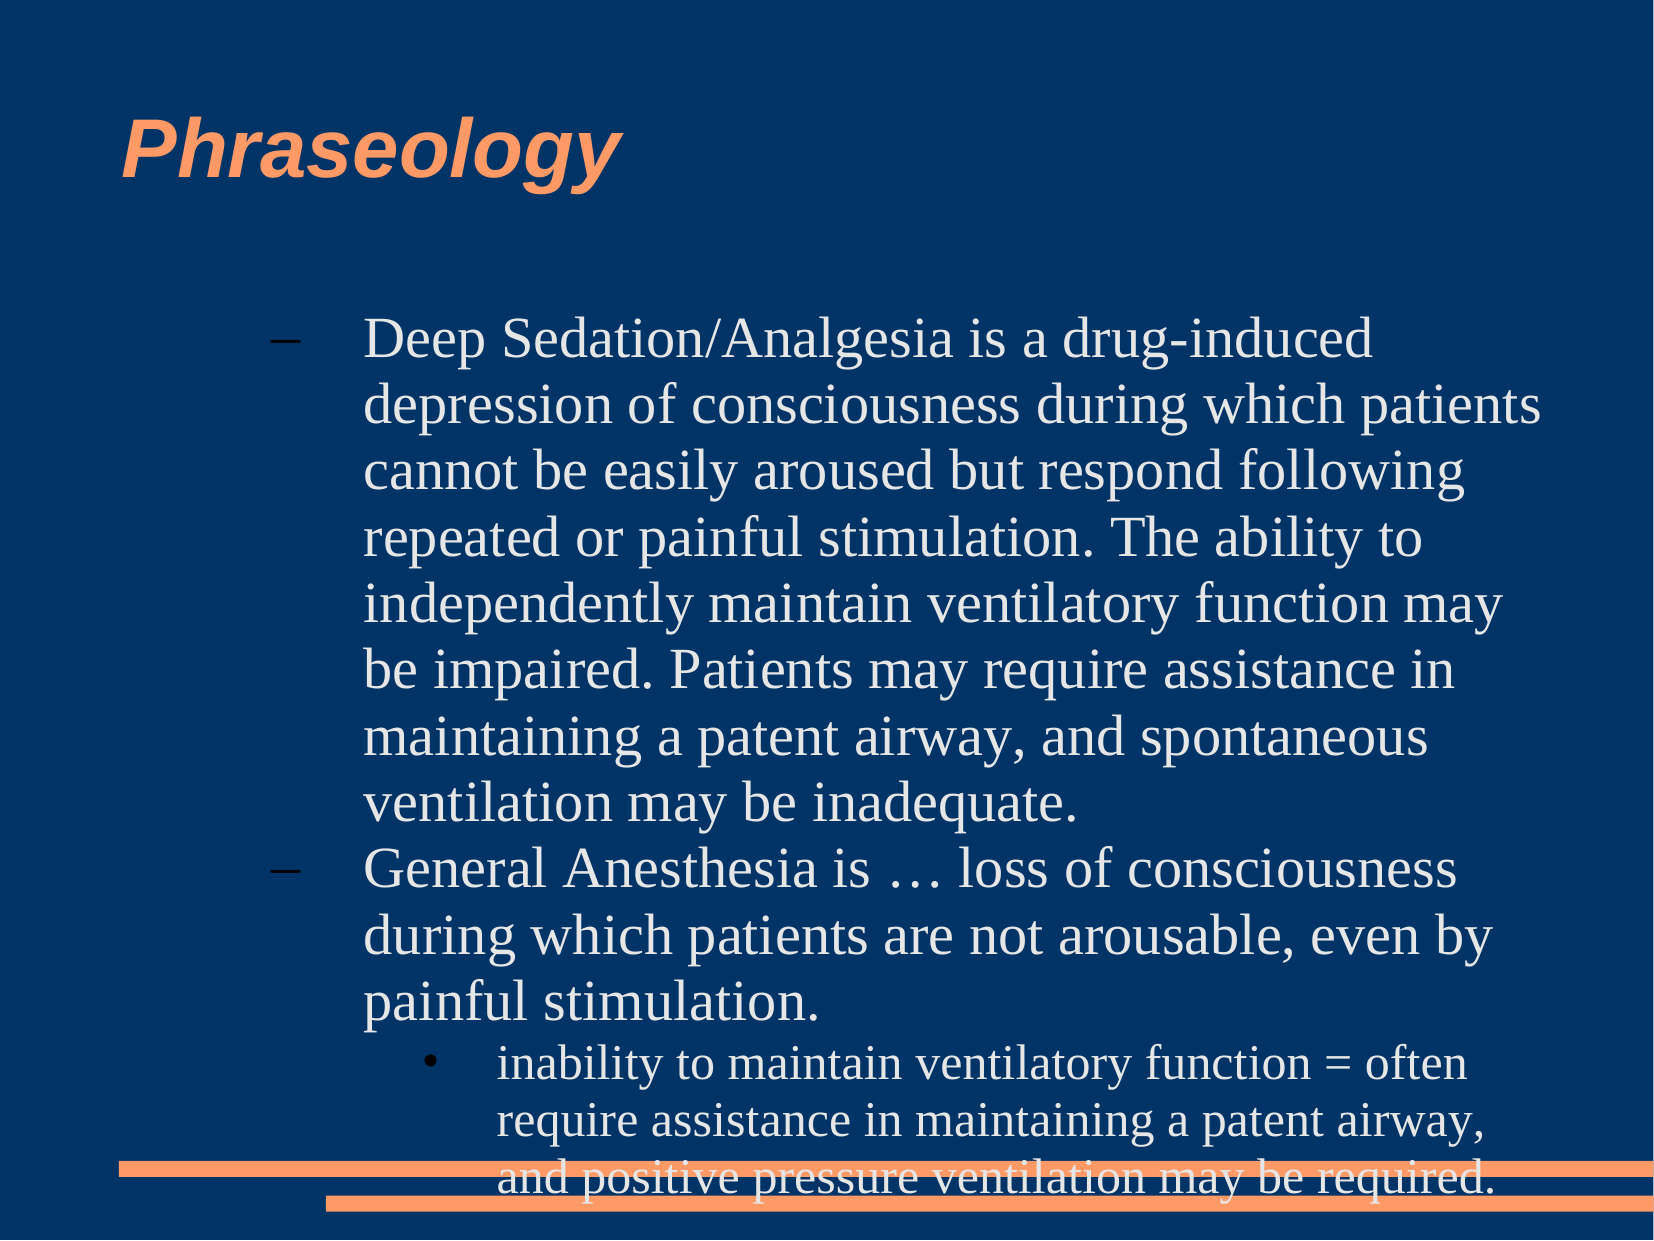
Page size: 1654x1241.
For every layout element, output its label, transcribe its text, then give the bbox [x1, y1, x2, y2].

list Deep Sedation/Analgesia is a drug-induced depression of consciousness during which patients cannot be easily aroused but respond following repeated or painful stimulation. The ability to independently maintain ventilatory function may be impaired. Patients may require assistance in maintaining a patent airway, and spontaneous ventilation may be inadequate. General Anesthesia is … loss of consciousness during which patients are not arousable, even by painful stimulation. inability to maintain ventilatory function = often require assistance in maintaining a patent airway, and positive pressure ventilation may be required. [121, 304, 1561, 1207]
title Phraseology [121, 46, 1534, 254]
